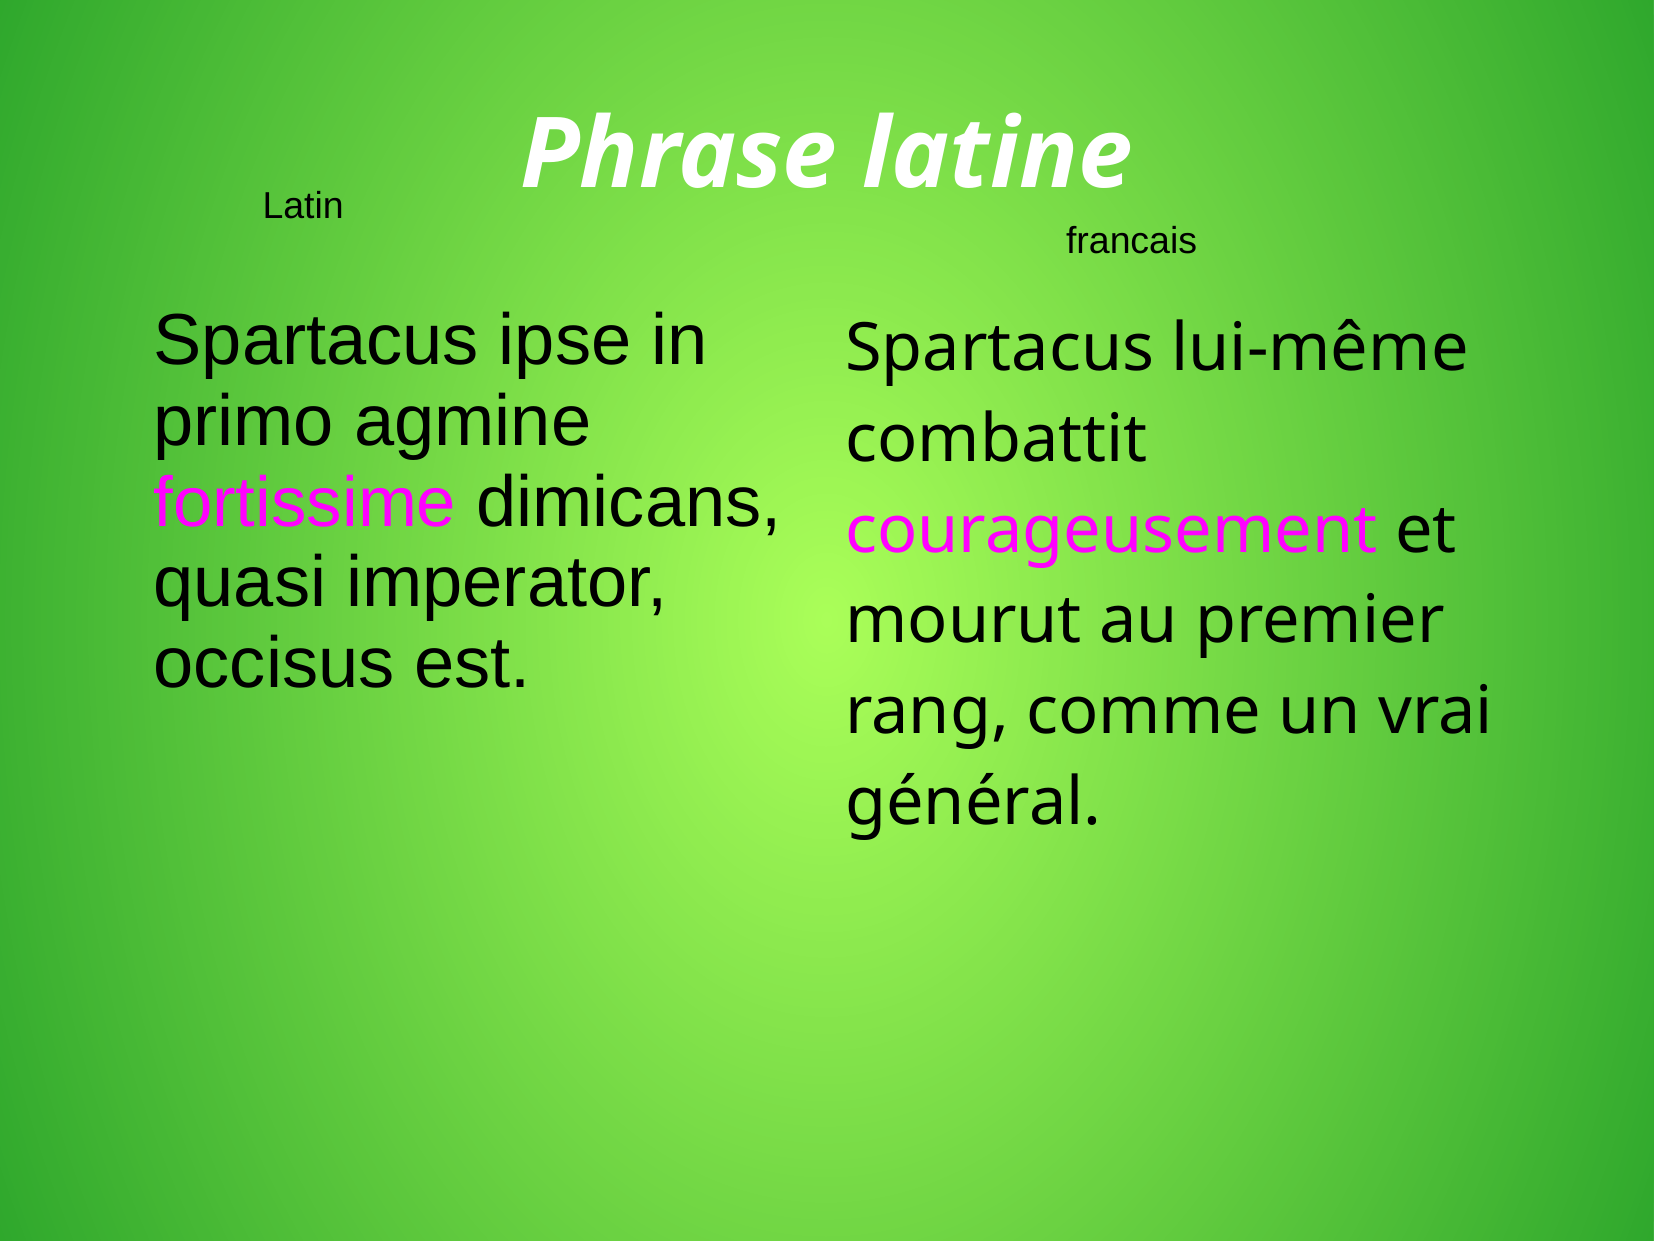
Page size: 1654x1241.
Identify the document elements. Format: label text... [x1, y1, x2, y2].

list Spartacus ipse in primo agmine fortissime dimicans, quasi imperator, occisus est. [82, 299, 809, 1019]
list Spartacus lui-même combattit courageusement et mourut au premier rang, comme un vrai général. [845, 299, 1572, 1019]
text_box francais [1051, 212, 1212, 270]
text_box Latin [248, 177, 508, 235]
title Phrase latine [82, 47, 1571, 252]
